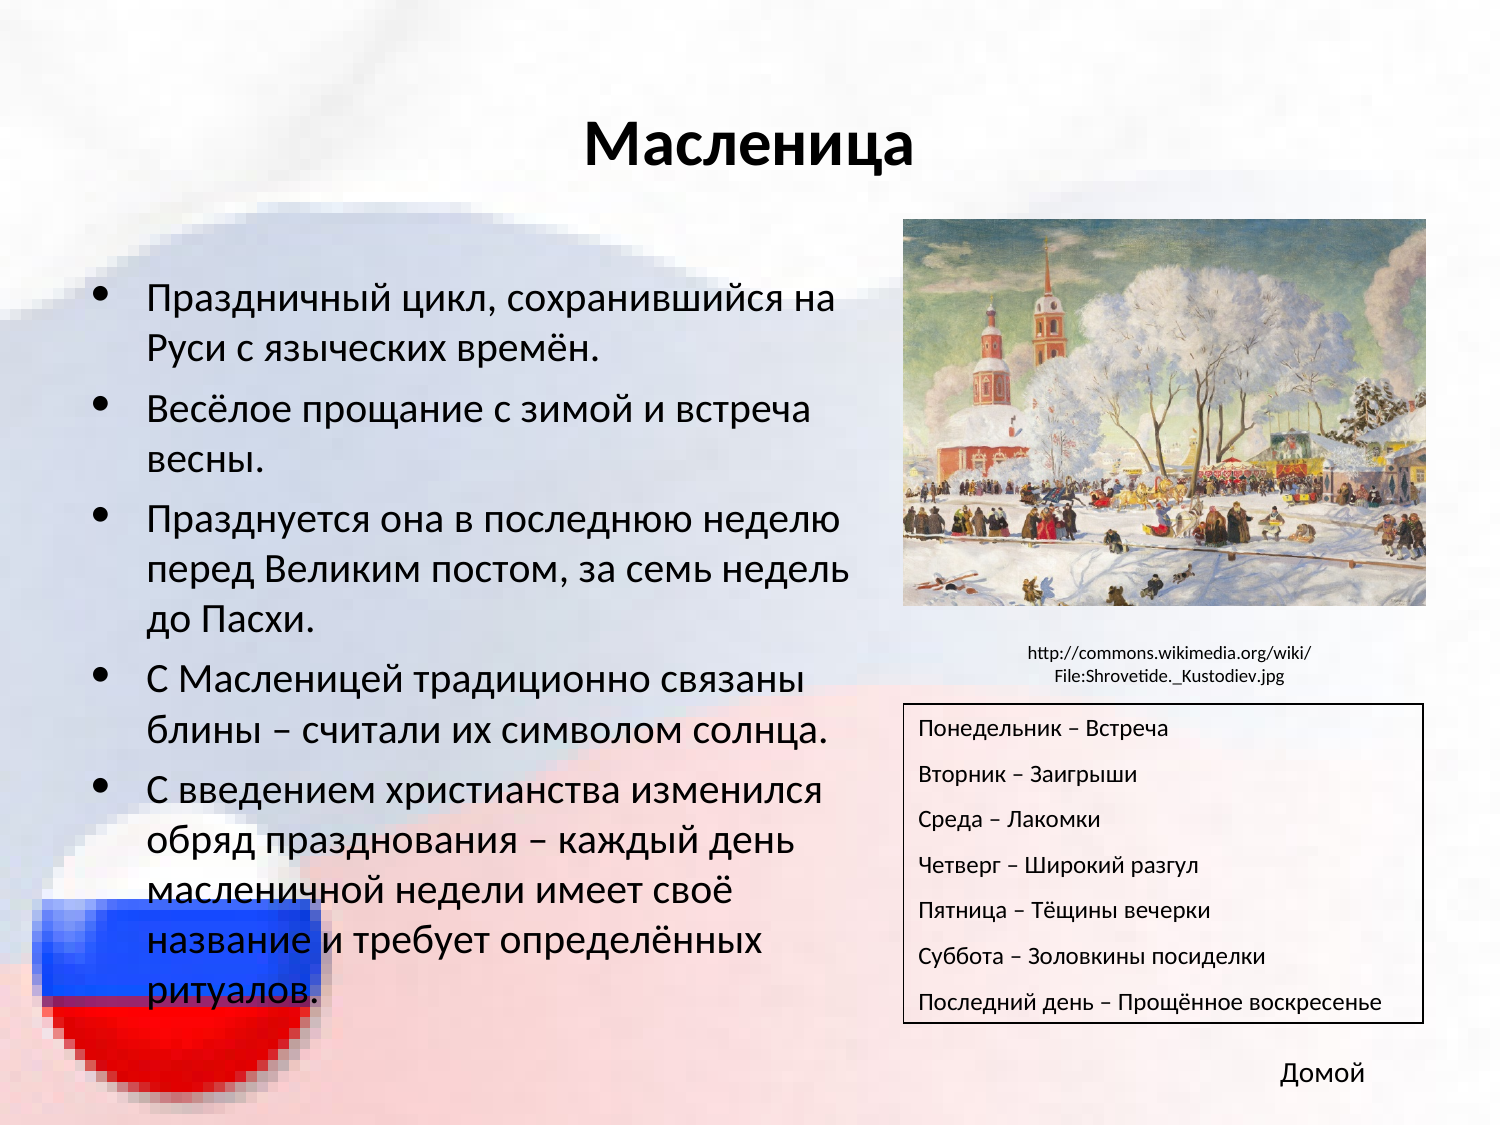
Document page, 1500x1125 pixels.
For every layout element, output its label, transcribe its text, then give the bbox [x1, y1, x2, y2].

text_box [903, 220, 1426, 607]
title Масленица [75, 45, 1426, 233]
text_box http://commons.wikimedia.org/wiki/File:Shrovetide._Kustodiev.jpg [903, 633, 1436, 694]
picture [0, 0, 1500, 1125]
list Праздничный цикл, сохранившийся на Руси с языческих времён. Весёлое прощание с зимой и встреча весны. Празднуется она в последнюю неделю перед Великим постом, за семь недель до Пасхи. С Масленицей традиционно связаны блины – считали их символом солнца. С введением христианства изменился обряд празднования – каждый день масленичной недели имеет своё название и требует определённых ритуалов. [75, 262, 869, 1125]
text_box Домой [1226, 1050, 1420, 1090]
text_box Понедельник – Встреча Вторник – Заигрыши Среда – Лакомки Четверг – Широкий разгул Пятница – Тёщины вечерки Суббота – Золовкины посиделки Последний день – Прощённое воскресенье [903, 704, 1424, 1023]
